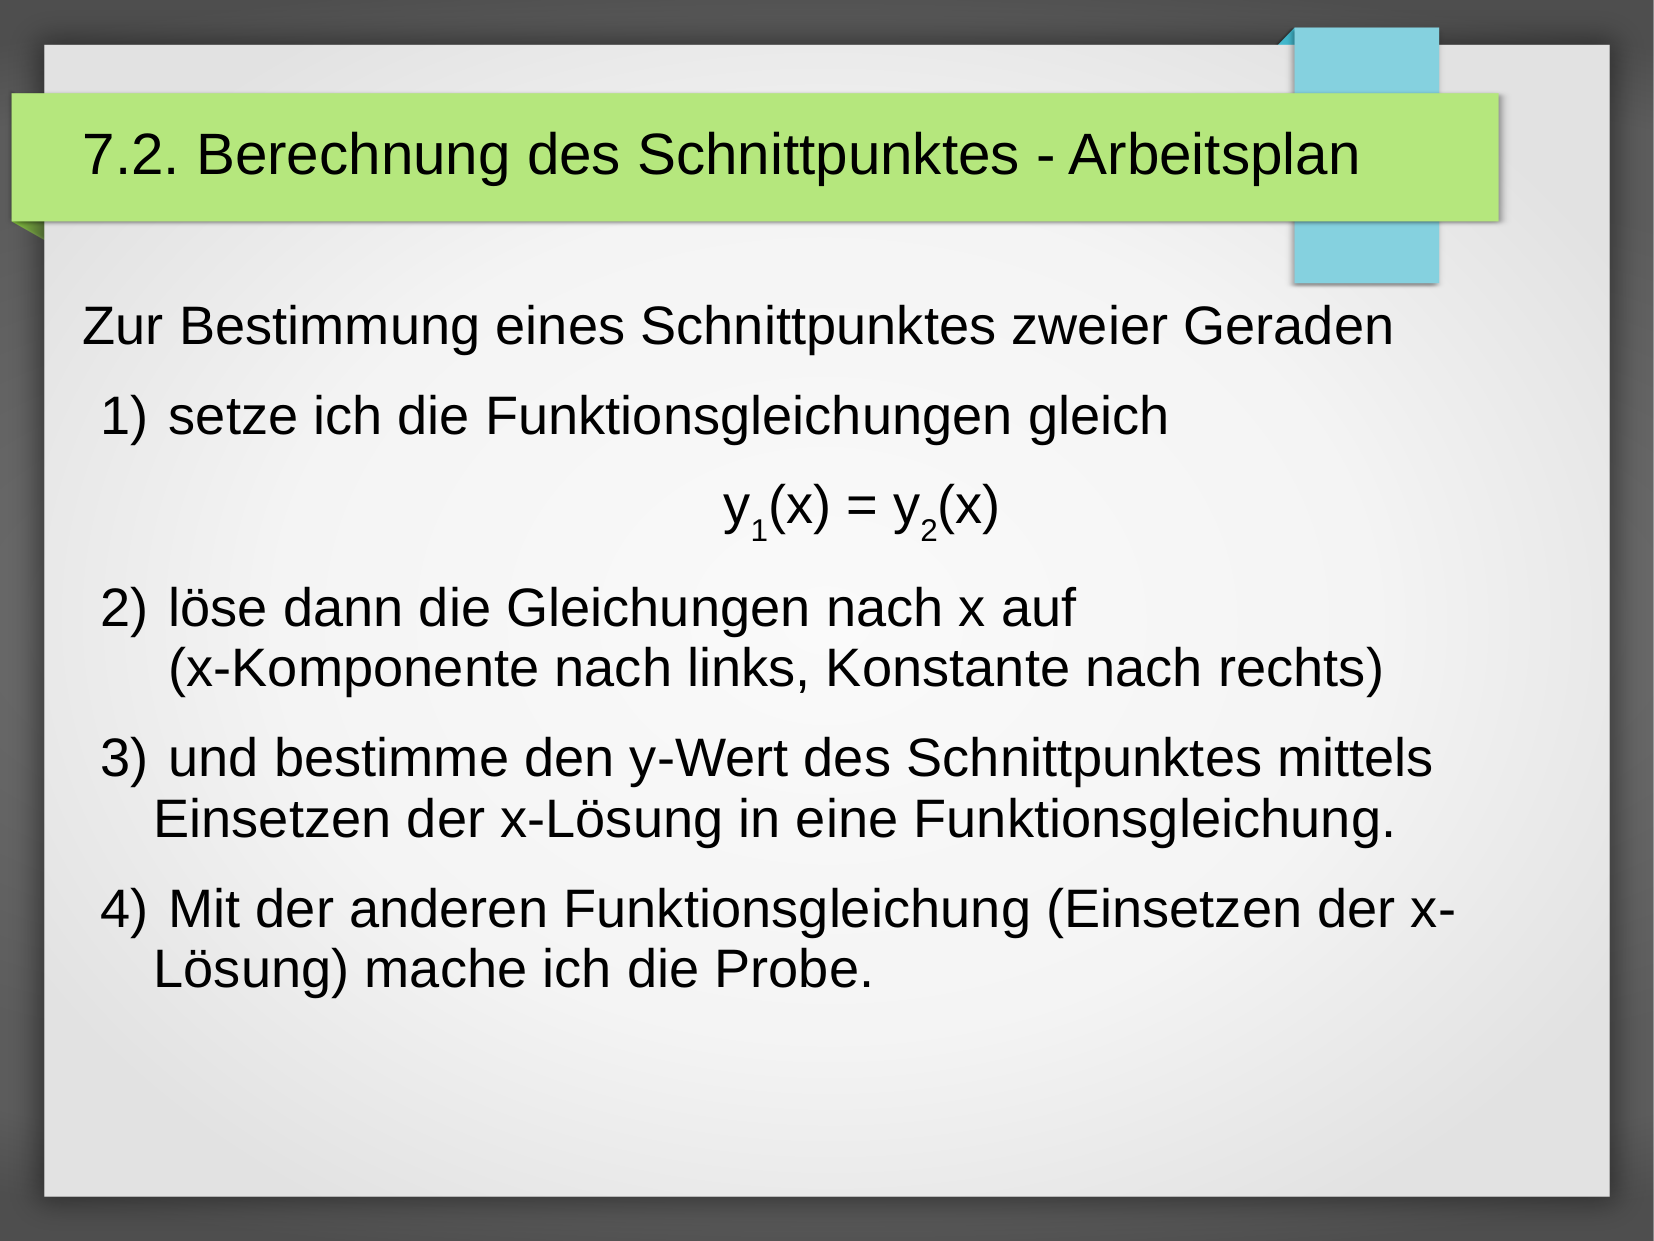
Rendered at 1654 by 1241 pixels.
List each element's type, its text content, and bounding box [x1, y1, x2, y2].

list Zur Bestimmung eines Schnittpunktes zweier Geraden setze ich die Funktionsgleichungen gleich y1(x) = y2(x) löse dann die Gleichungen nach x auf (x-Komponente nach links, Konstante nach rechts) und bestimme den y-Wert des Schnittpunktes mittels Einsetzen der x-Lösung in eine Funktionsgleichung. Mit der anderen Funktionsgleichung (Einsetzen der x-Lösung) mache ich die Probe. [82, 295, 1571, 1015]
picture [0, 0, 1654, 1241]
title 7.2. Berechnung des Schnittpunktes - Arbeitsplan [82, 69, 1501, 238]
